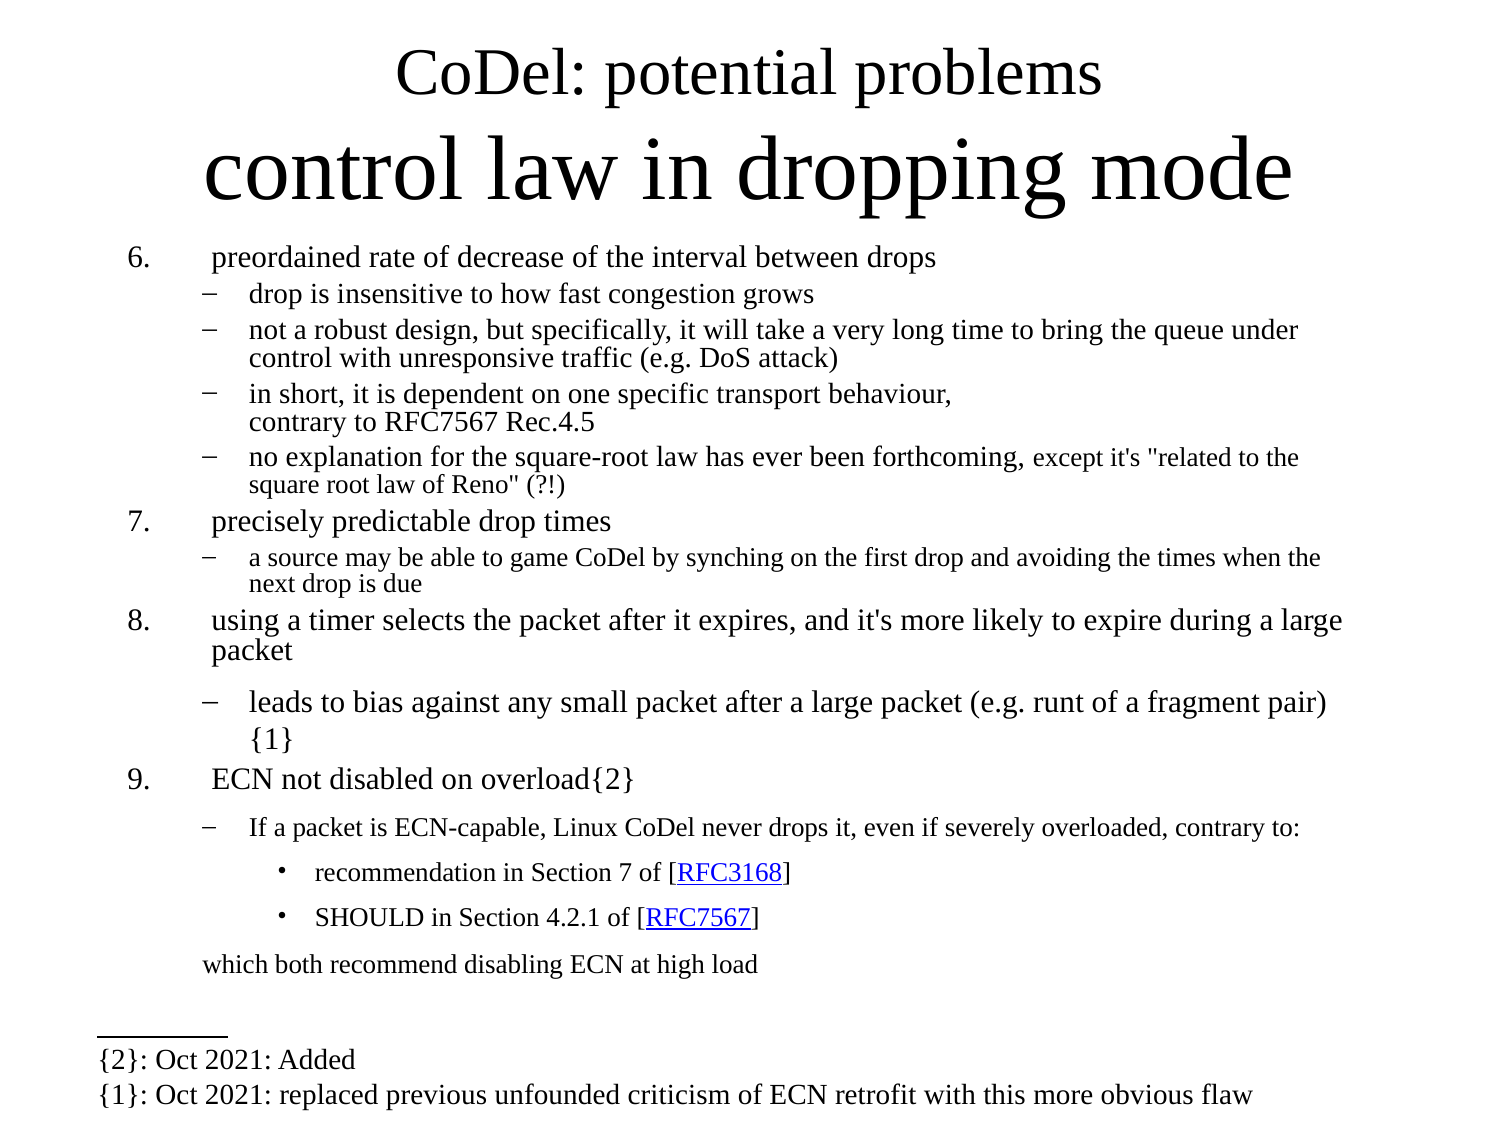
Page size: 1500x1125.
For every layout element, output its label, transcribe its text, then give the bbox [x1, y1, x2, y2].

text_box preordained rate of decrease of the interval between drops drop is insensitive to how fast congestion grows not a robust design, but specifically, it will take a very long time to bring the queue under control with unresponsive traffic (e.g. DoS attack) in short, it is dependent on one specific transport behaviour, contrary to RFC7567 Rec.4.5 no explanation for the square-root law has ever been forthcoming, except it's "related to the square root law of Reno" (?!) precisely predictable drop times a source may be able to game CoDel by synching on the first drop and avoiding the times when the next drop is due using a timer selects the packet after it expires, and it's more likely to expire during a large packet leads to bias against any small packet after a large packet (e.g. runt of a fragment pair){1} ECN not disabled on overload{2} If a packet is ECN-capable, Linux CoDel never drops it, even if severely overloaded, contrary to: recommendation in Section 7 of [RFC3168] SHOULD in Section 4.2.1 of [RFC7567] which both recommend disabling ECN at high load [112, 236, 1388, 1034]
text_box CoDel: potential problems control law in dropping mode [112, 29, 1388, 217]
text_box {2}: Oct 2021: Added {1}: Oct 2021: replaced previous unfounded criticism of ECN retrofit with this more obvious flaw [82, 997, 1254, 1118]
